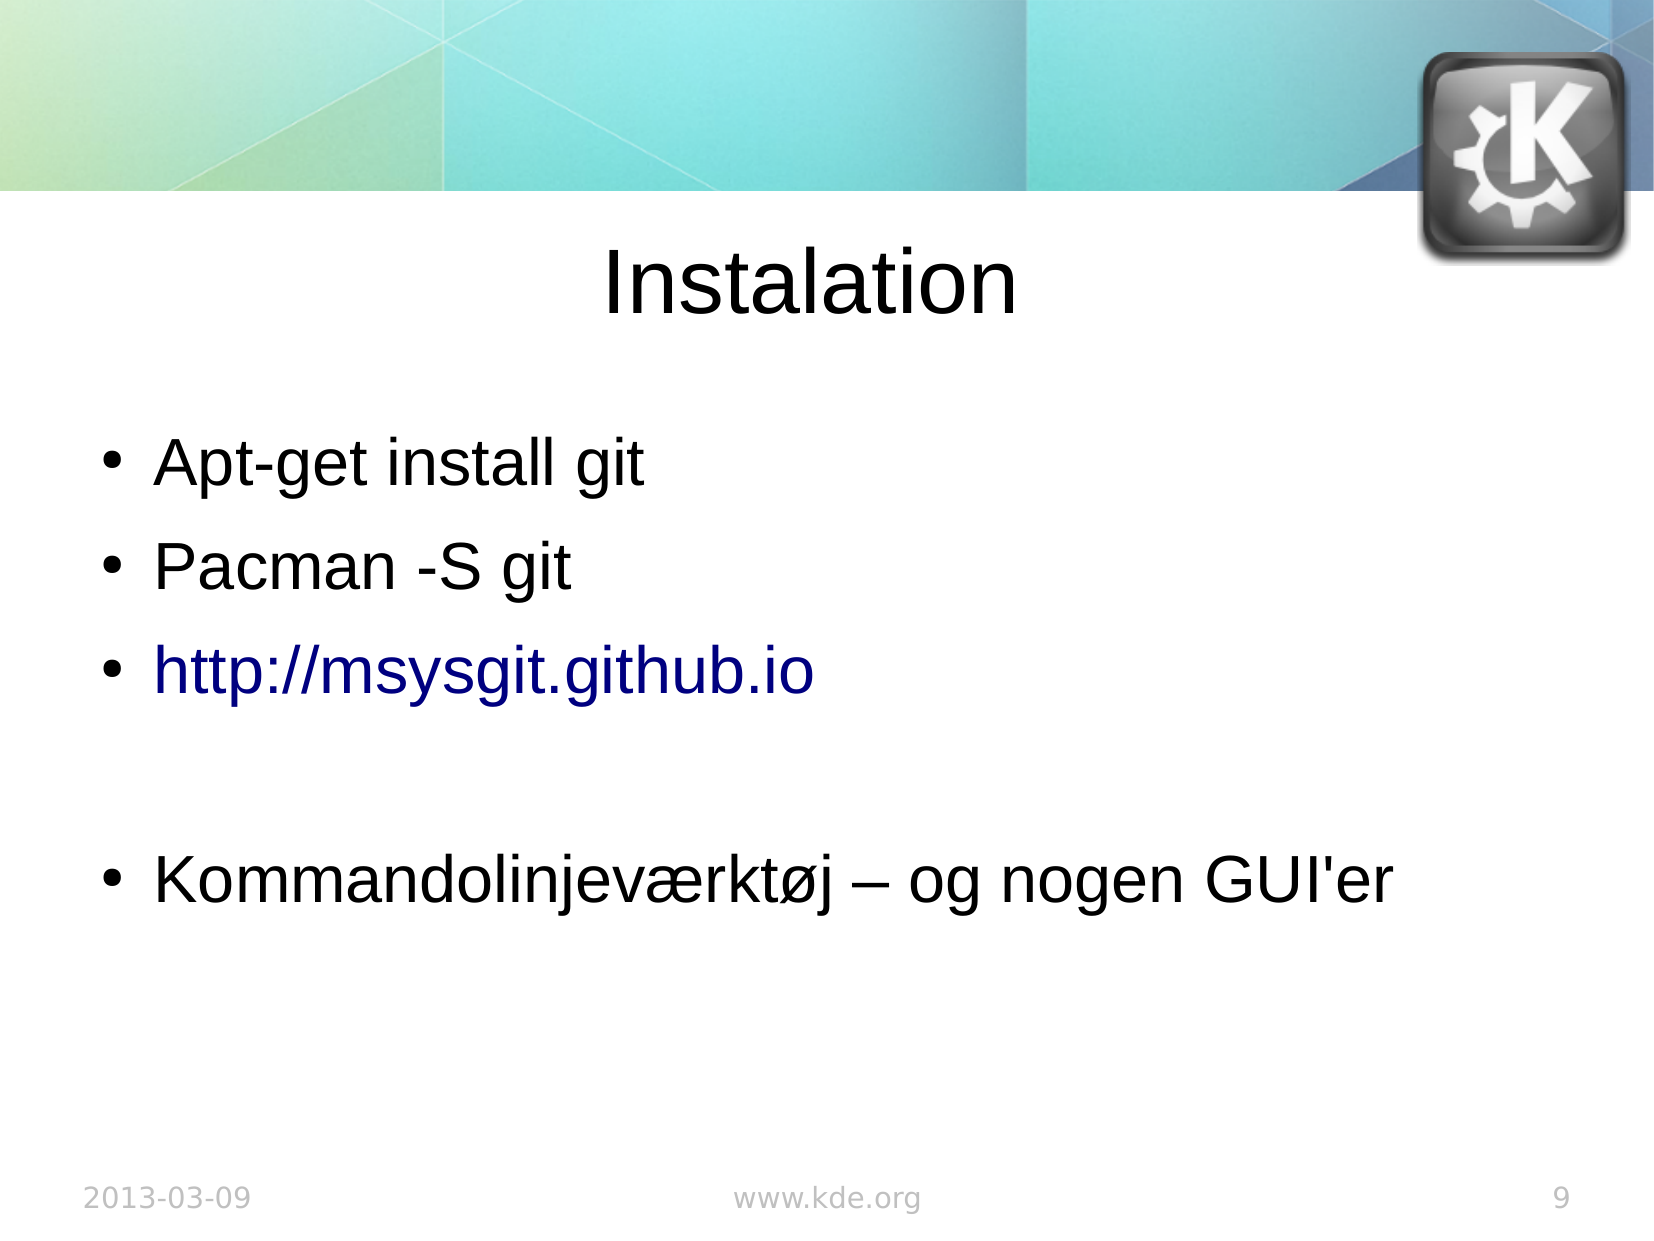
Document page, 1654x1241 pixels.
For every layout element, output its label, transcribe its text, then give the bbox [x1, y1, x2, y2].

title Instalation [82, 178, 1571, 386]
picture [0, 0, 1654, 191]
list Apt-get install git Pacman -S git http://msysgit.github.io Kommandolinjeværktøj – og nogen GUI'er [82, 424, 1571, 1144]
